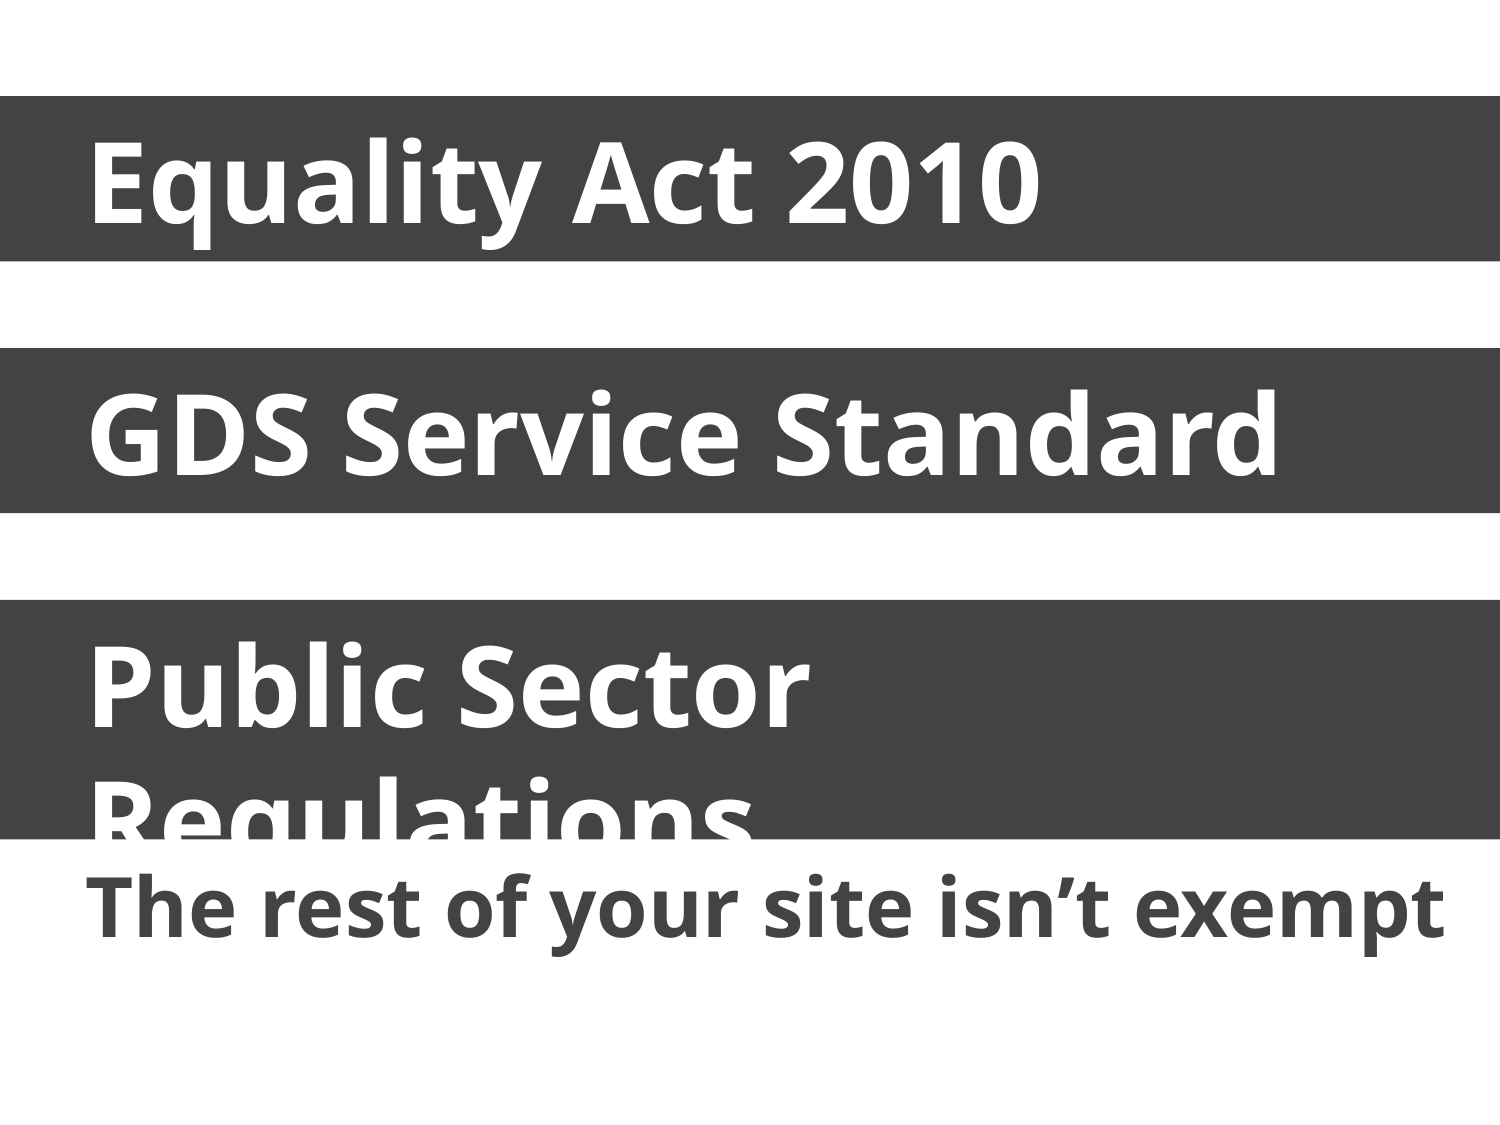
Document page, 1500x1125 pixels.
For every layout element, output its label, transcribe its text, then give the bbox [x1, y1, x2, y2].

text_box Equality Act 2010 [0, 96, 1500, 262]
text_box Public Sector Regulations [248, 813, 273, 839]
text_box GDS Service Standard [0, 348, 1500, 514]
text_box Public Sector Regulations [0, 599, 1500, 839]
text_box The rest of your site isn’t exempt [0, 839, 1500, 970]
text_box Public Sector Regulations [652, 813, 675, 839]
text_box Public Sector Regulations [578, 813, 603, 839]
